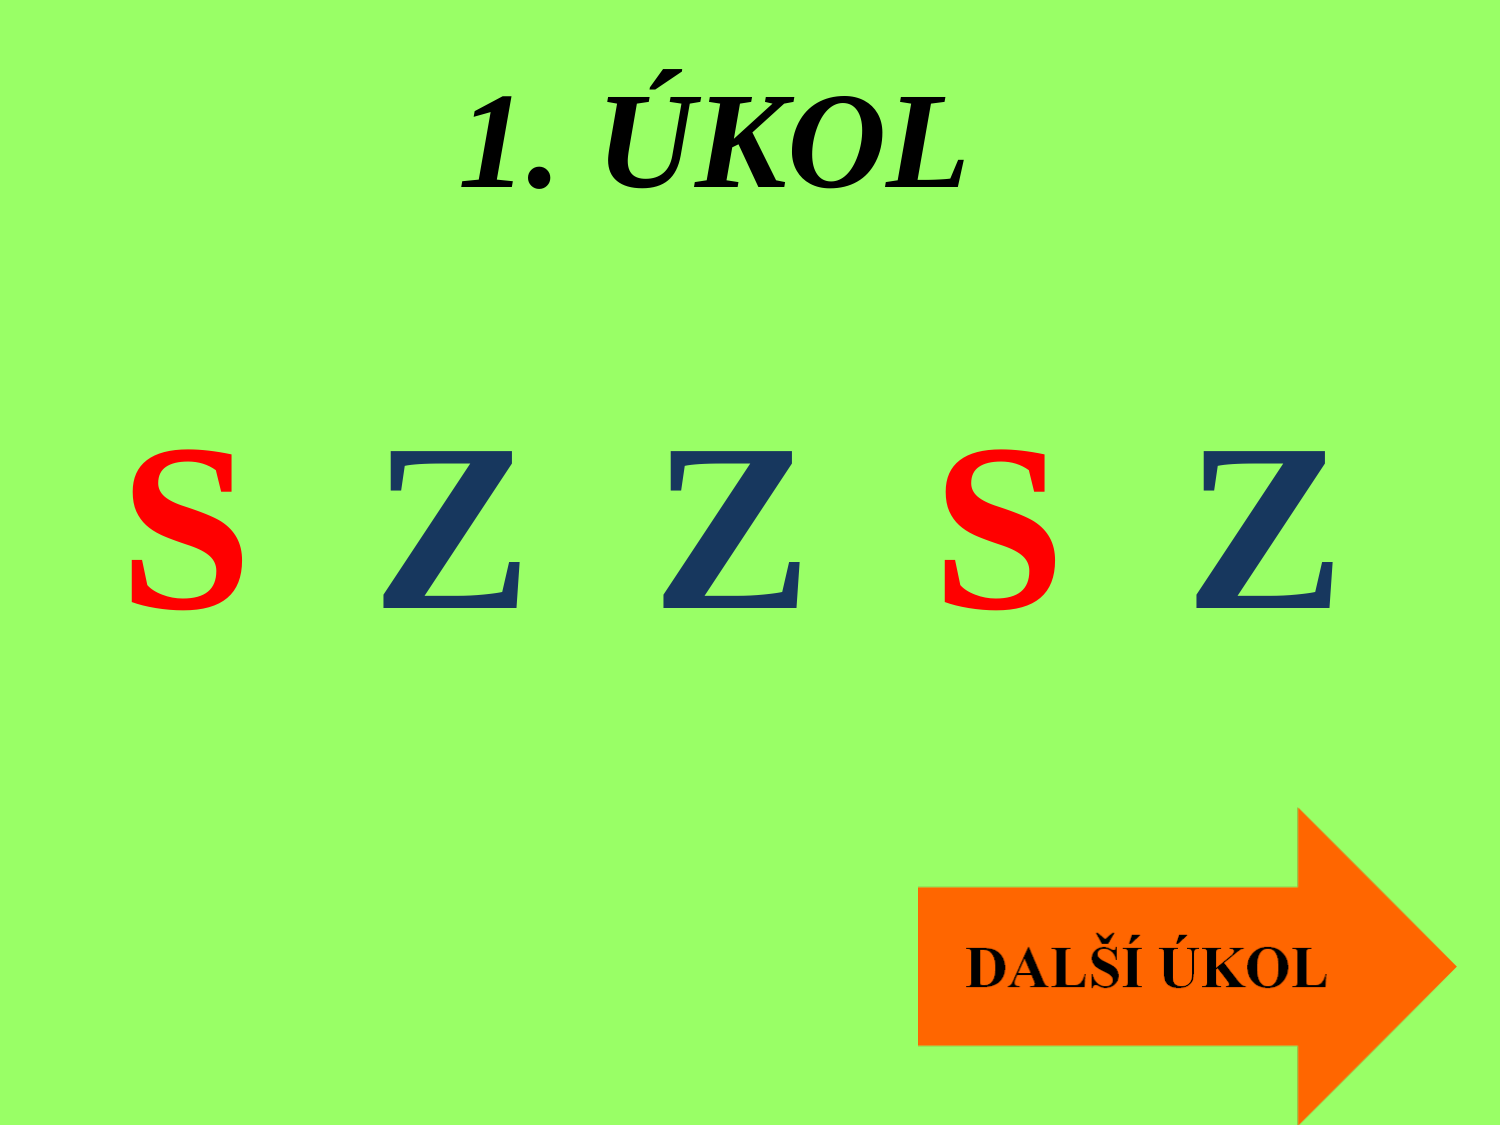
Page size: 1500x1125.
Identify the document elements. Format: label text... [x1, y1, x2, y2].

text_box 1. ÚKOL [360, 42, 1070, 224]
text_box S Z Z S Z [104, 361, 1405, 665]
picture [917, 806, 1458, 1125]
